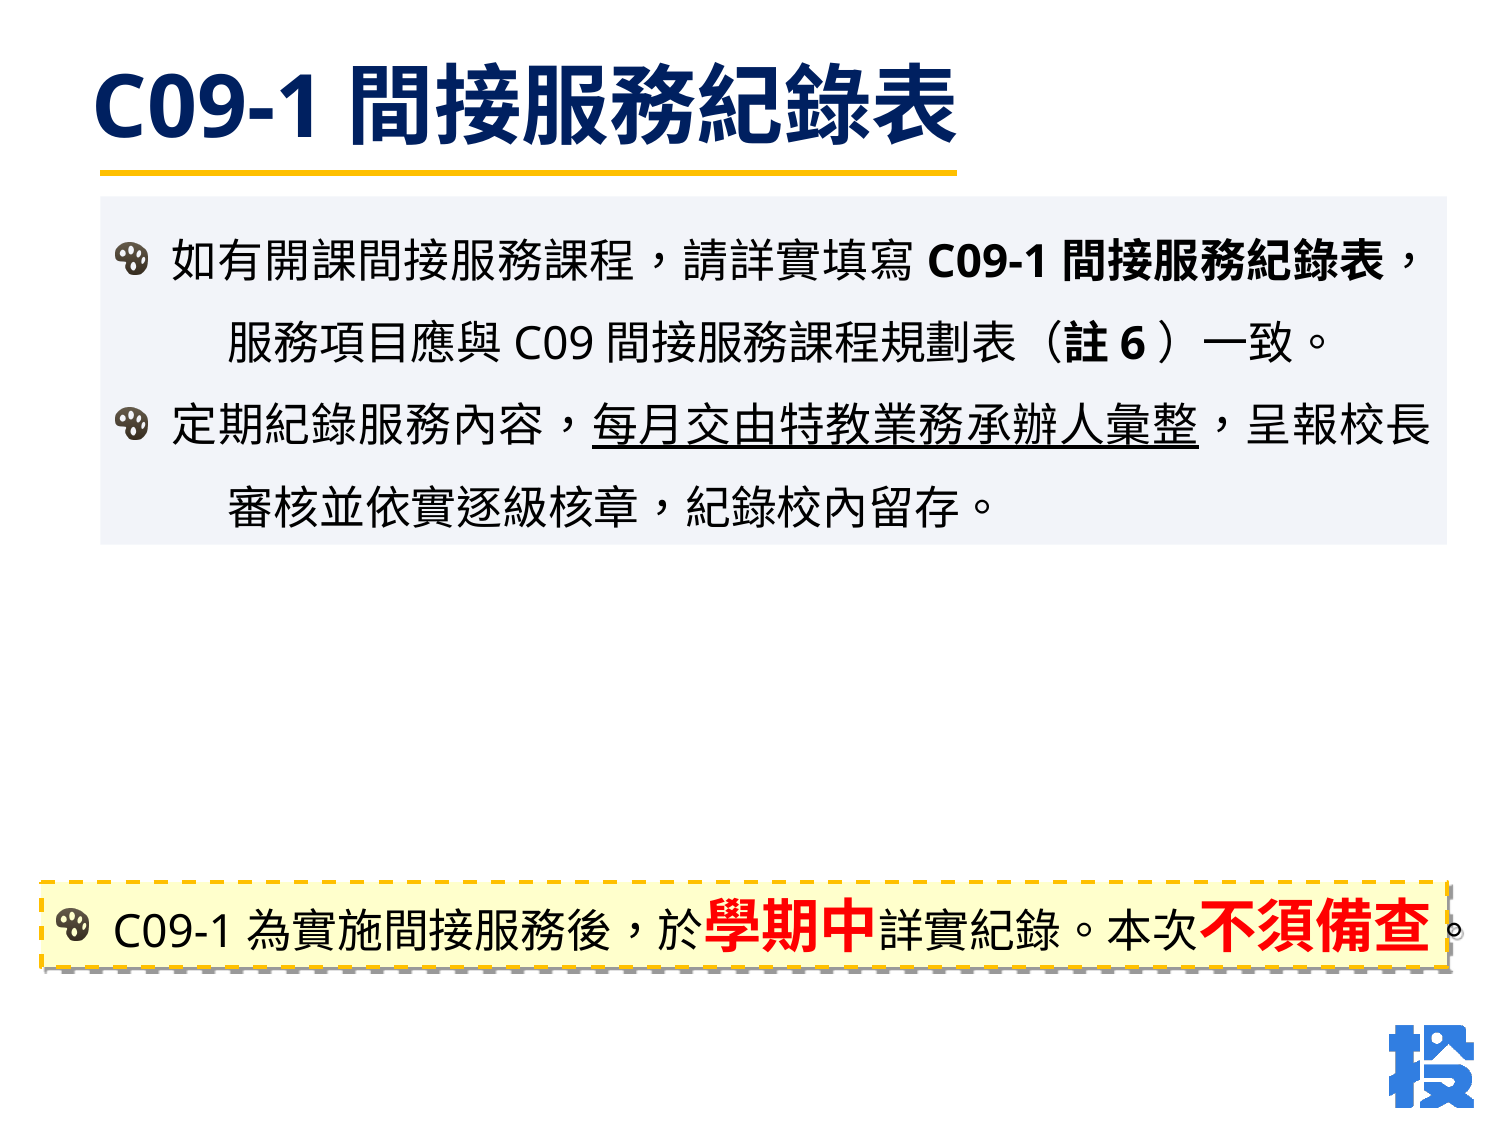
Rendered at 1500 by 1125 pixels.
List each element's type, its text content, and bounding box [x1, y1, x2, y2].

text_box C09-1間接服務紀錄表 [76, 42, 981, 164]
picture [1362, 997, 1500, 1125]
text_box C09-1為實施間接服務後，於學期中詳實紀錄。本次不須備查。 [41, 882, 1447, 967]
text_box 如有開課間接服務課程，請詳實填寫C09-1間接服務紀錄表，服務項目應與C09間接服務課程規劃表（註6）一致。 定期紀錄服務內容，每月交由特教業務承辦人彙整，呈報校長審核並依實逐級核章，紀錄校內留存。 [100, 196, 1447, 545]
